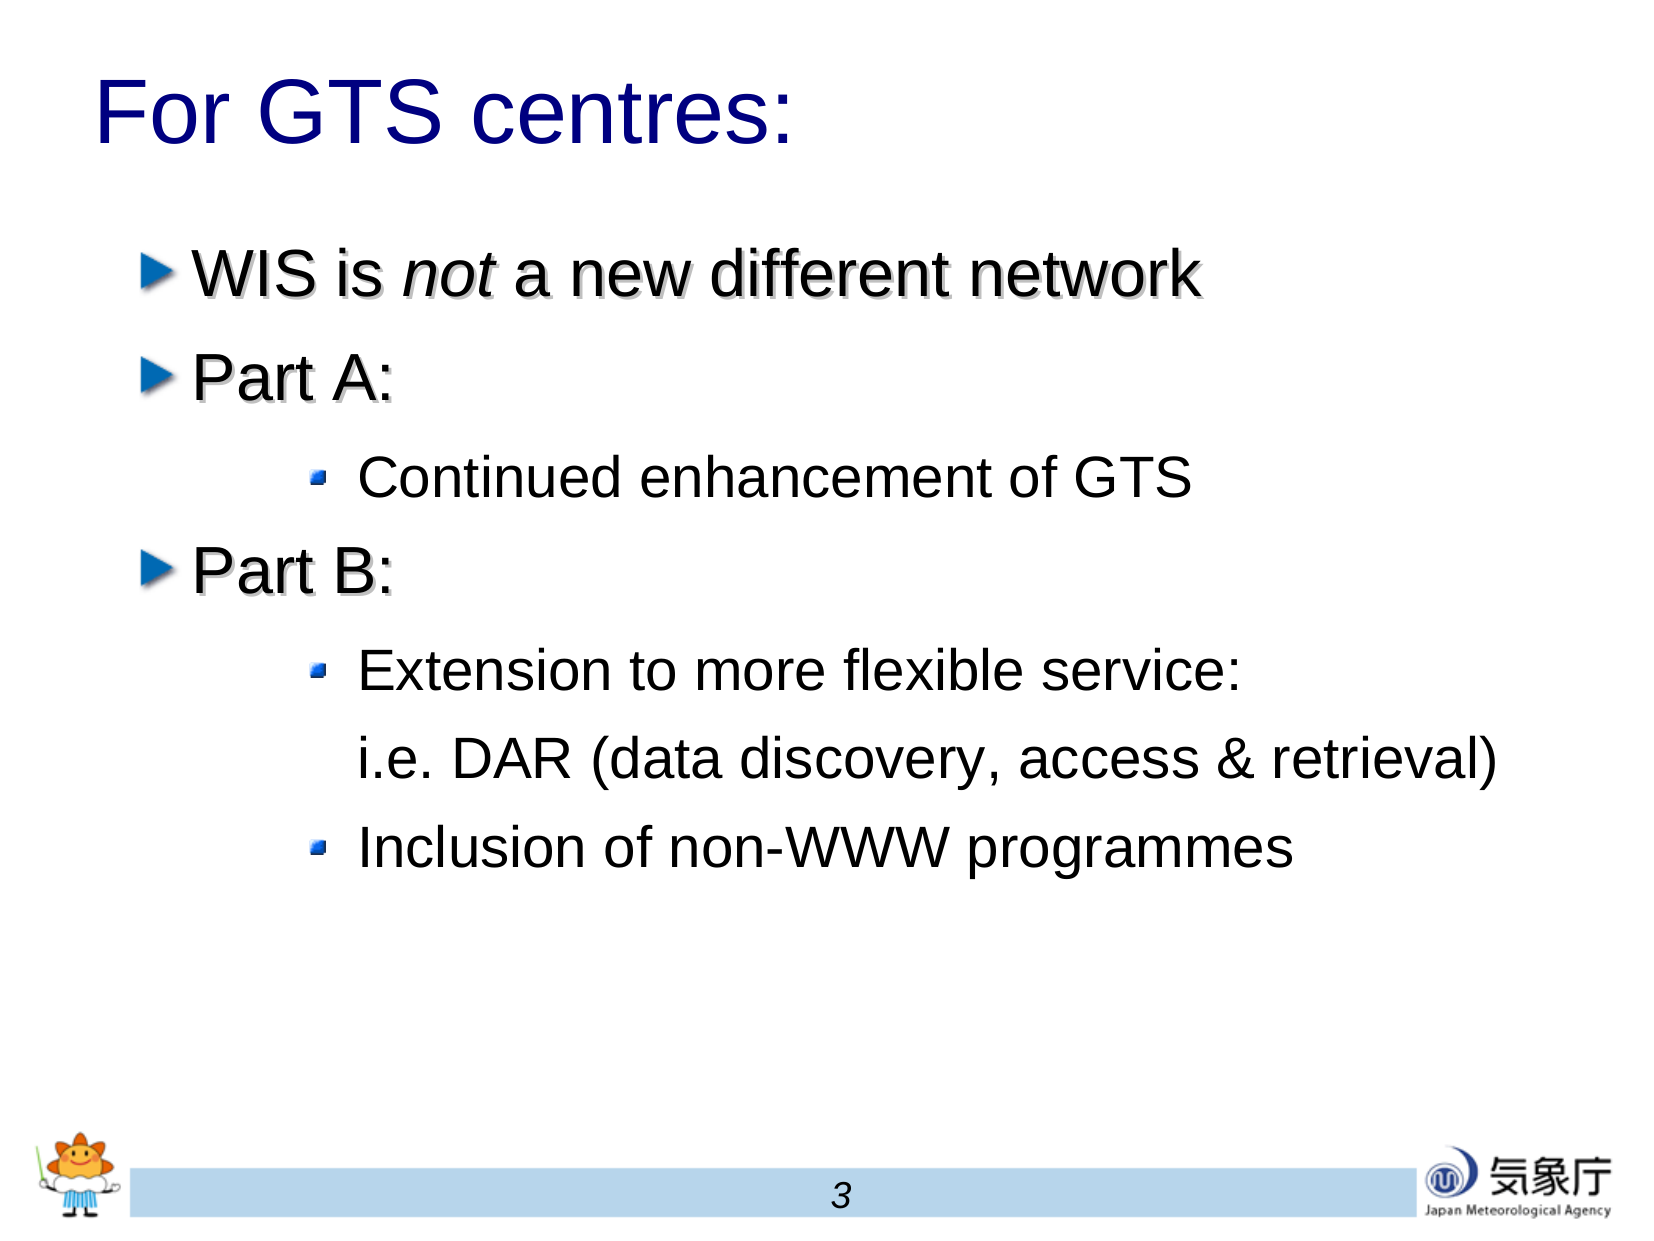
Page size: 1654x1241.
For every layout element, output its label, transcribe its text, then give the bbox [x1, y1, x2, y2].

title For GTS centres: [93, 59, 1506, 166]
list WIS is not a new different network Part A: Continued enhancement of GTS Part B: Extension to more flexible service: i.e. DAR (data discovery, access & retrieval) Inclusion of non-WWW programmes [120, 236, 1533, 1123]
picture [24, 1121, 1625, 1230]
